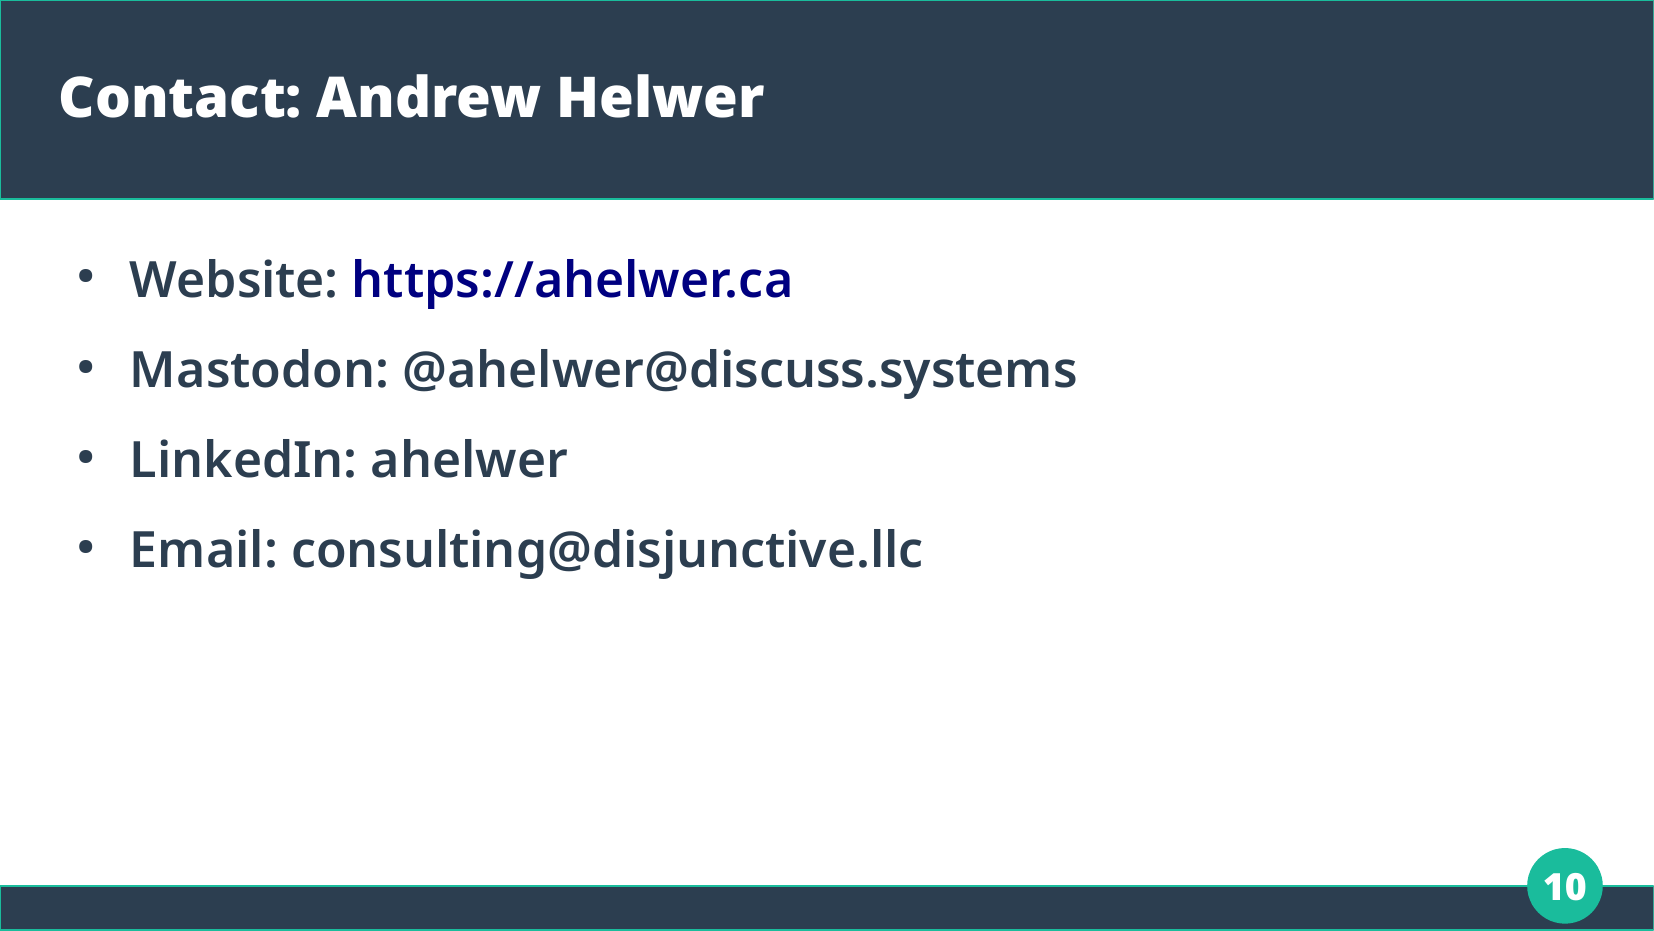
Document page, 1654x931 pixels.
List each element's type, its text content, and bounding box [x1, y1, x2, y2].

title Contact: Andrew Helwer [59, 37, 1595, 155]
list Website: https://ahelwer.ca Mastodon: @ahelwer@discuss.systems LinkedIn: ahelwer Email: consulting@disjunctive.llc [59, 243, 1595, 864]
